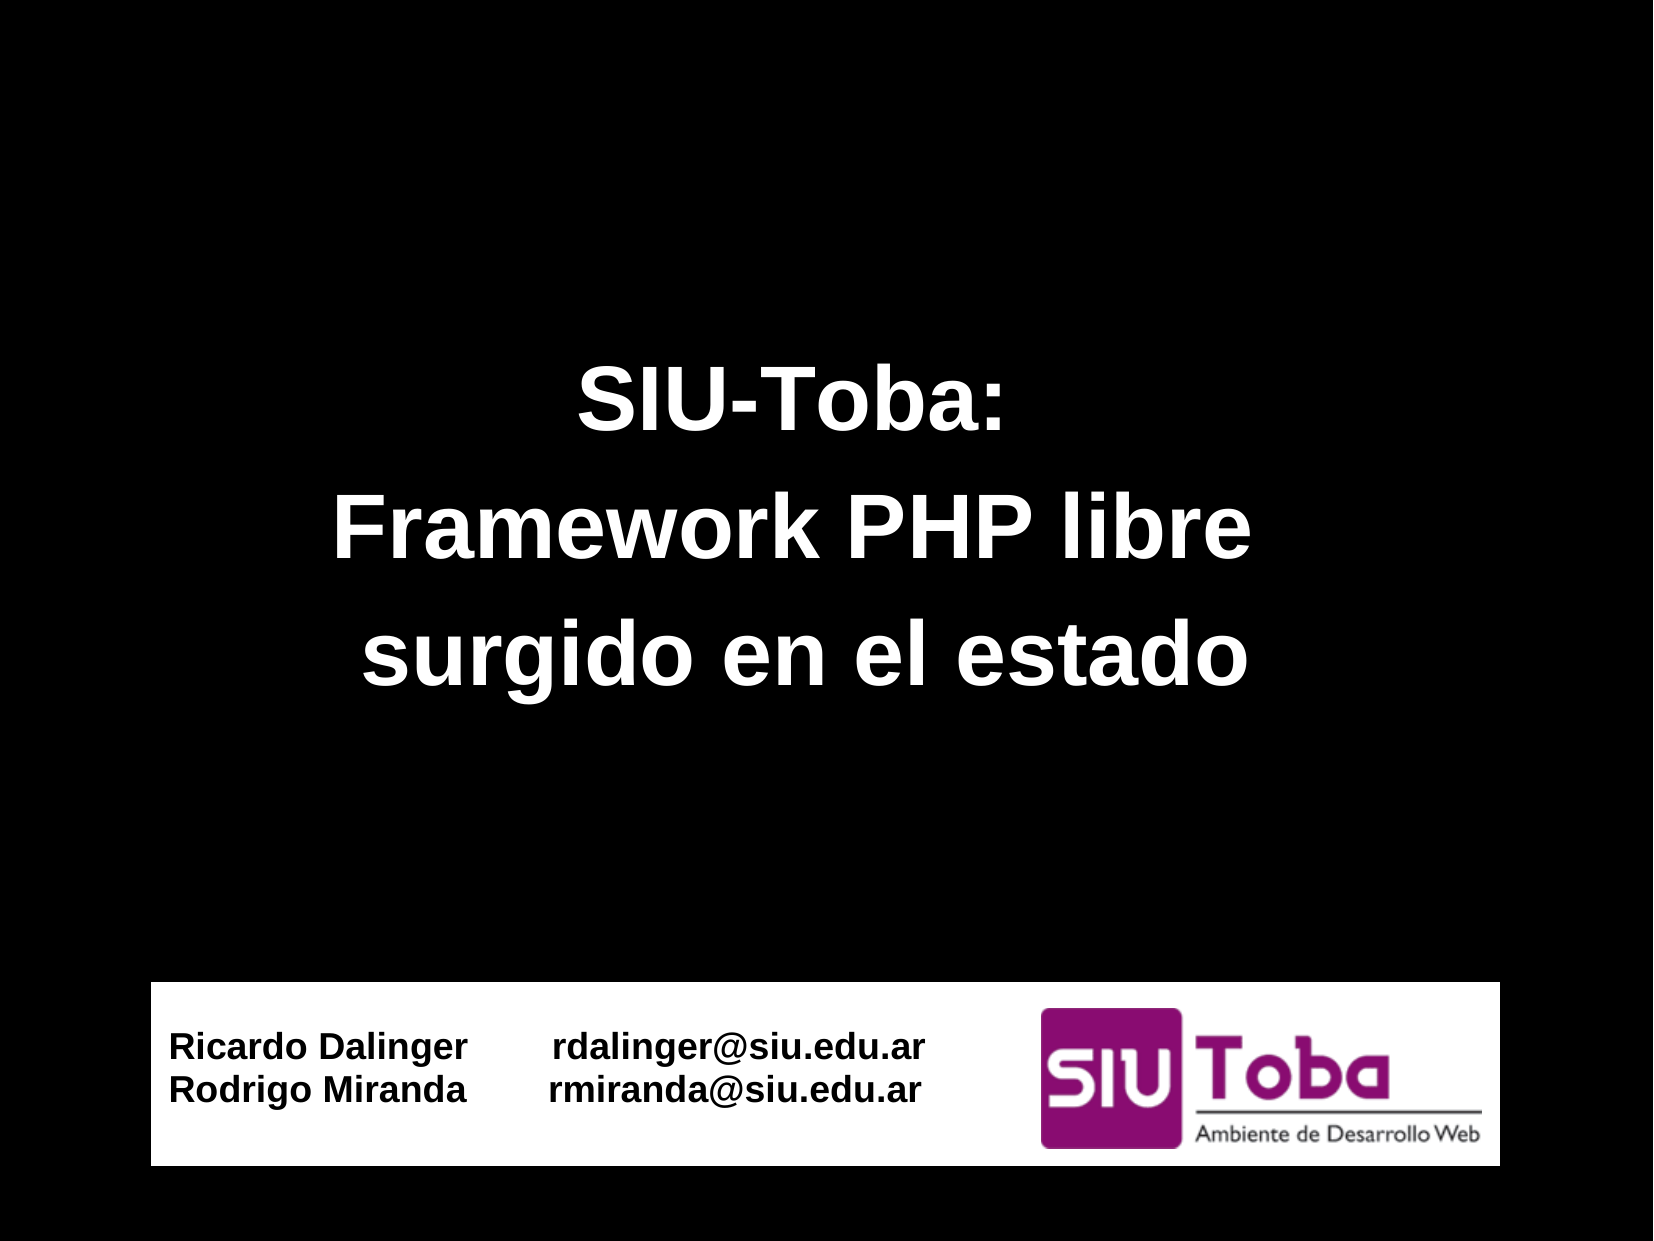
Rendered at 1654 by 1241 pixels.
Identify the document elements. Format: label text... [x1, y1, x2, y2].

text_box SIU-Toba: Framework PHP libre surgido en el estado [112, 340, 1500, 713]
text_box [150, 981, 1501, 1167]
picture [1041, 1008, 1482, 1149]
text_box Ricardo Dalinger rdalinger@siu.edu.ar Rodrigo Miranda rmiranda@siu.edu.ar [153, 1018, 942, 1160]
